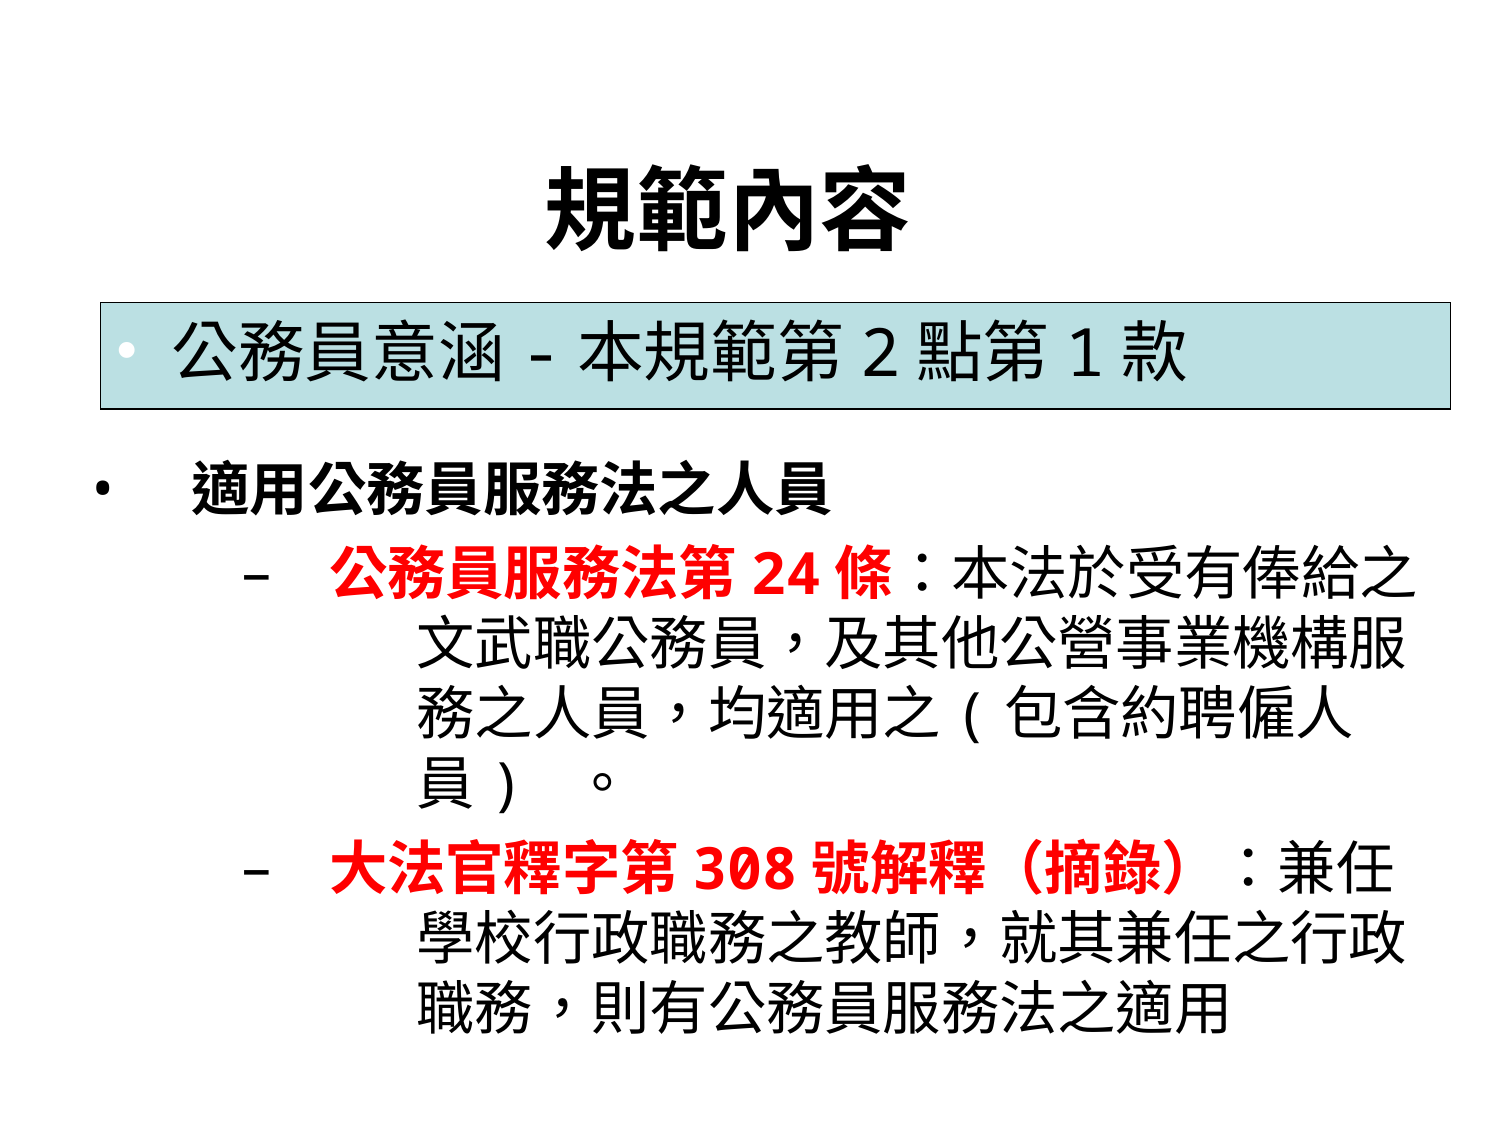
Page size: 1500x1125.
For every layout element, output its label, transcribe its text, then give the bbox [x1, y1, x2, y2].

text_box 適用公務員服務法之人員 公務員服務法第24條：本法於受有俸給之文武職公務員，及其他公營事業機構服務之人員，均適用之(包含約聘僱人員) 。 大法官釋字第308號解釋（摘錄）：兼任學校行政職務之教師，就其兼任之行政職務，則有公務員服務法之適用 [77, 444, 1447, 988]
list 公務員意涵-本規範第2點第1款 [100, 302, 1451, 409]
title 規範內容 [53, 113, 1404, 302]
